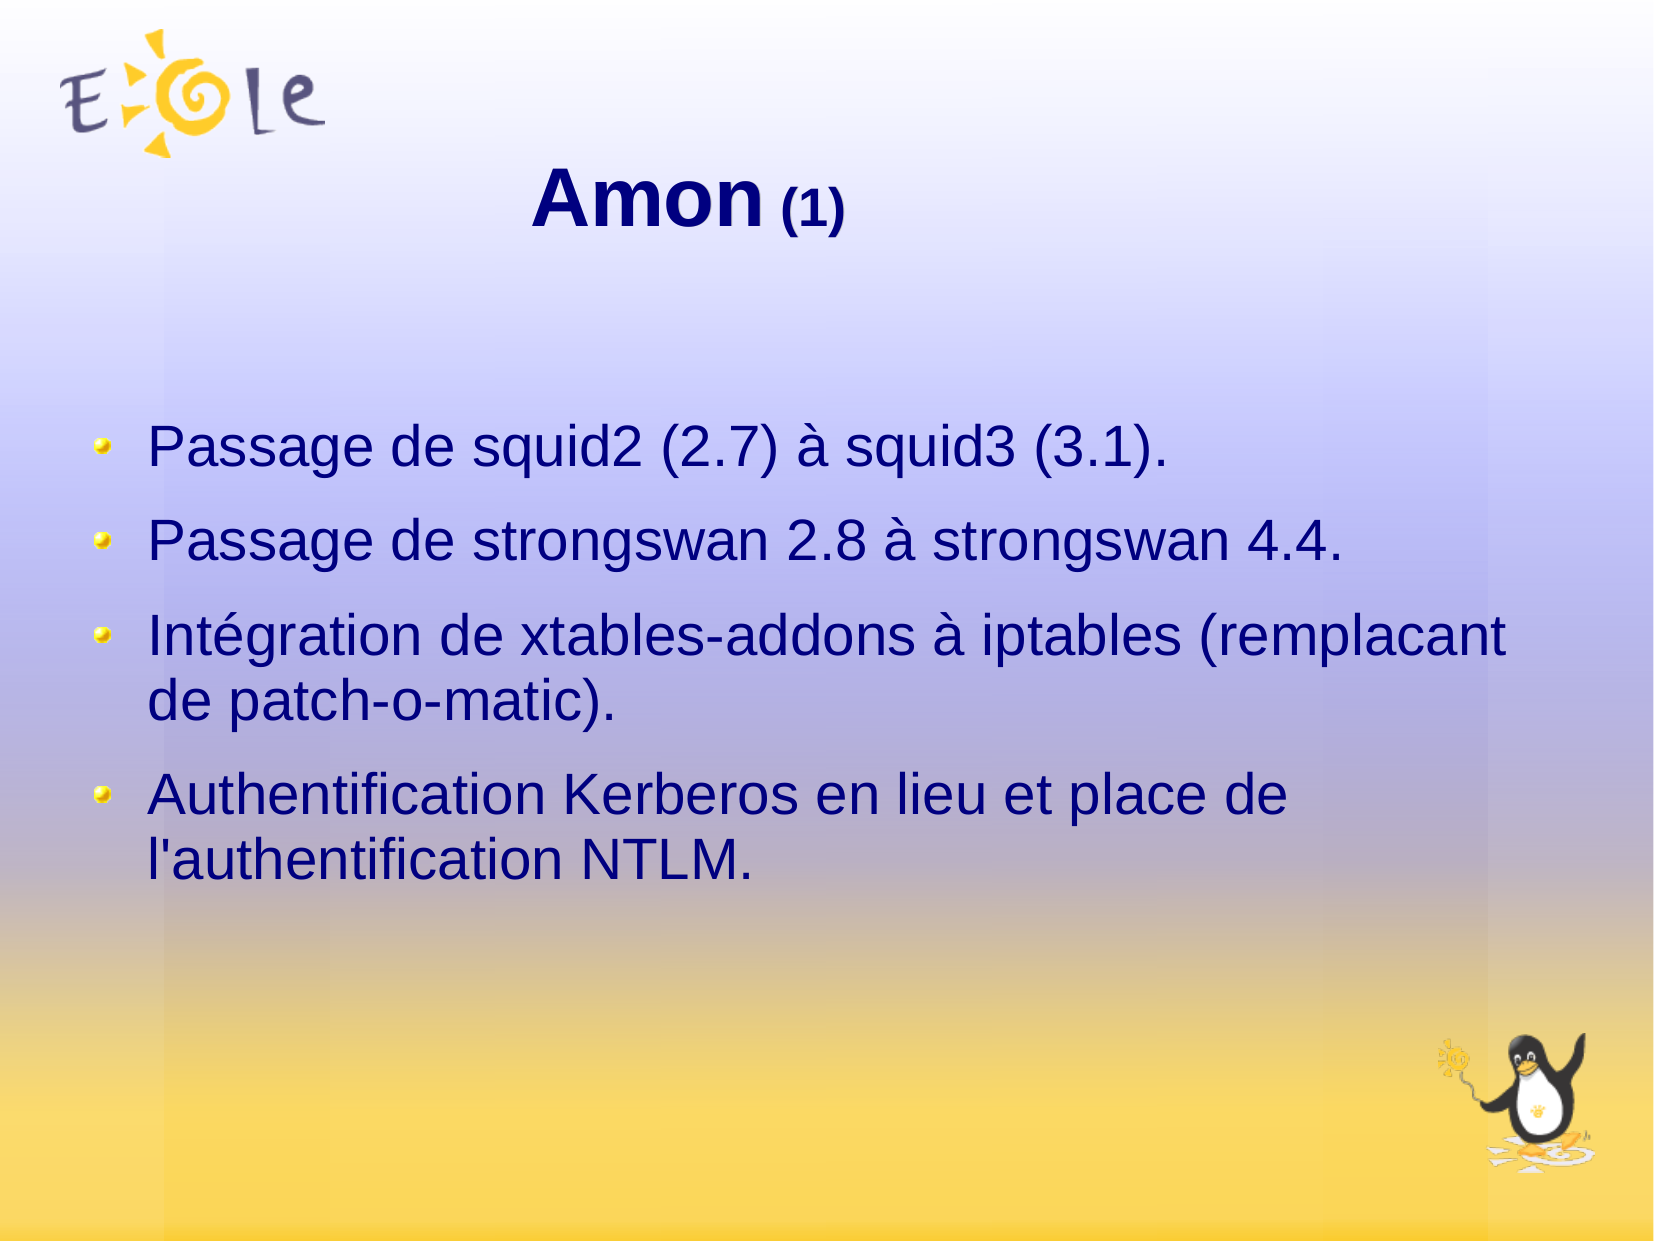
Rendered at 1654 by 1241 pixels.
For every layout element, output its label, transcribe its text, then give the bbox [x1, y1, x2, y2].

picture [0, 0, 1654, 1241]
text_box Amon (1) [515, 143, 900, 266]
list Passage de squid2 (2.7) à squid3 (3.1). Passage de strongswan 2.8 à strongswan 4.4. Intégration de xtables-addons à iptables (remplacant de patch-o-matic). Authentification Kerberos en lieu et place de l'authentification NTLM. [76, 413, 1566, 1232]
